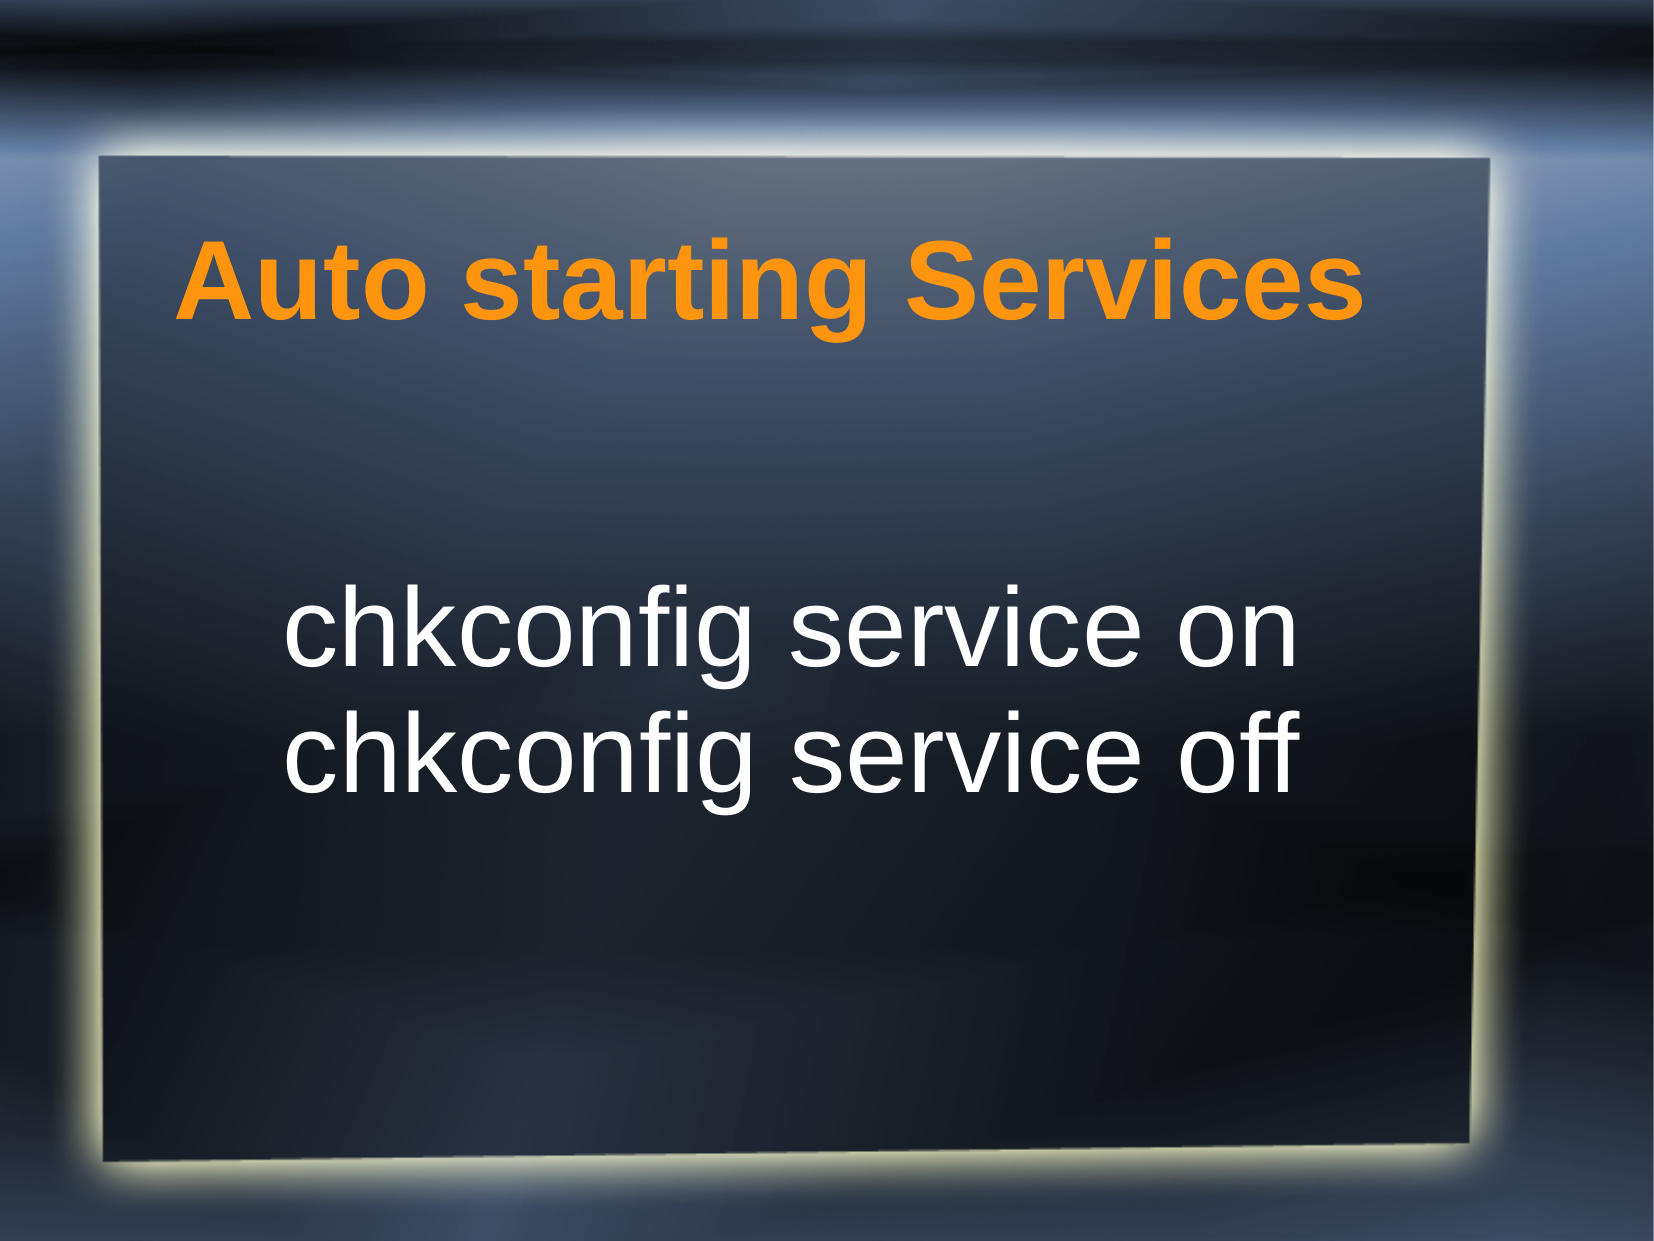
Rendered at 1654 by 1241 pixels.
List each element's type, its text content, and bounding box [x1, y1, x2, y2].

subtitle chkconfig service on chkconfig service off [135, 377, 1447, 1004]
title Auto starting Services [124, 184, 1418, 377]
picture [0, 0, 1654, 1241]
